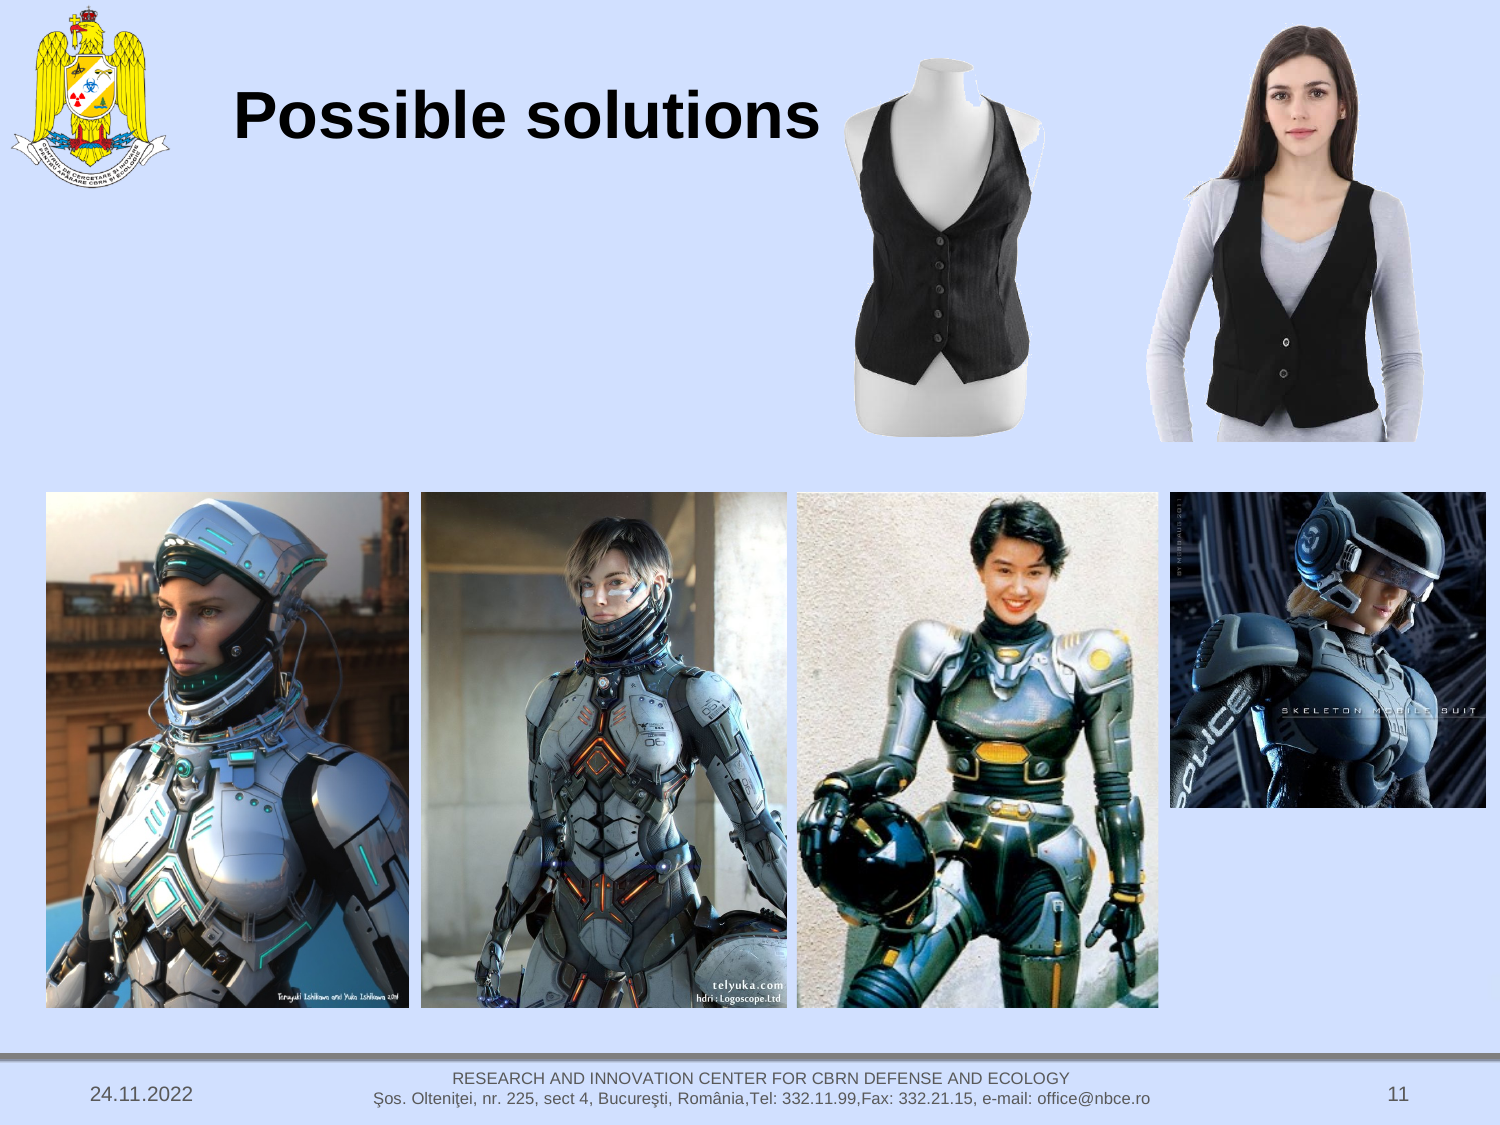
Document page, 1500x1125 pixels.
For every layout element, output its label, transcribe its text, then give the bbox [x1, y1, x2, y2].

text_box 24.11.2022 [75, 1062, 266, 1123]
picture [0, 1063, 1500, 1125]
list Possible solutions [218, 64, 796, 185]
text_box RESEARCH AND INNOVATION CENTER FOR CBRN DEFENSE AND ECOLOGY Şos. Olteniţei, nr. 225, sect 4, Bucureşti, România,Tel: 332.11.99,Fax: 332.21.15, e-mail: office@nbce.ro [289, 1057, 1235, 1118]
picture [0, 0, 1500, 1053]
text_box <number> [1246, 1062, 1426, 1123]
